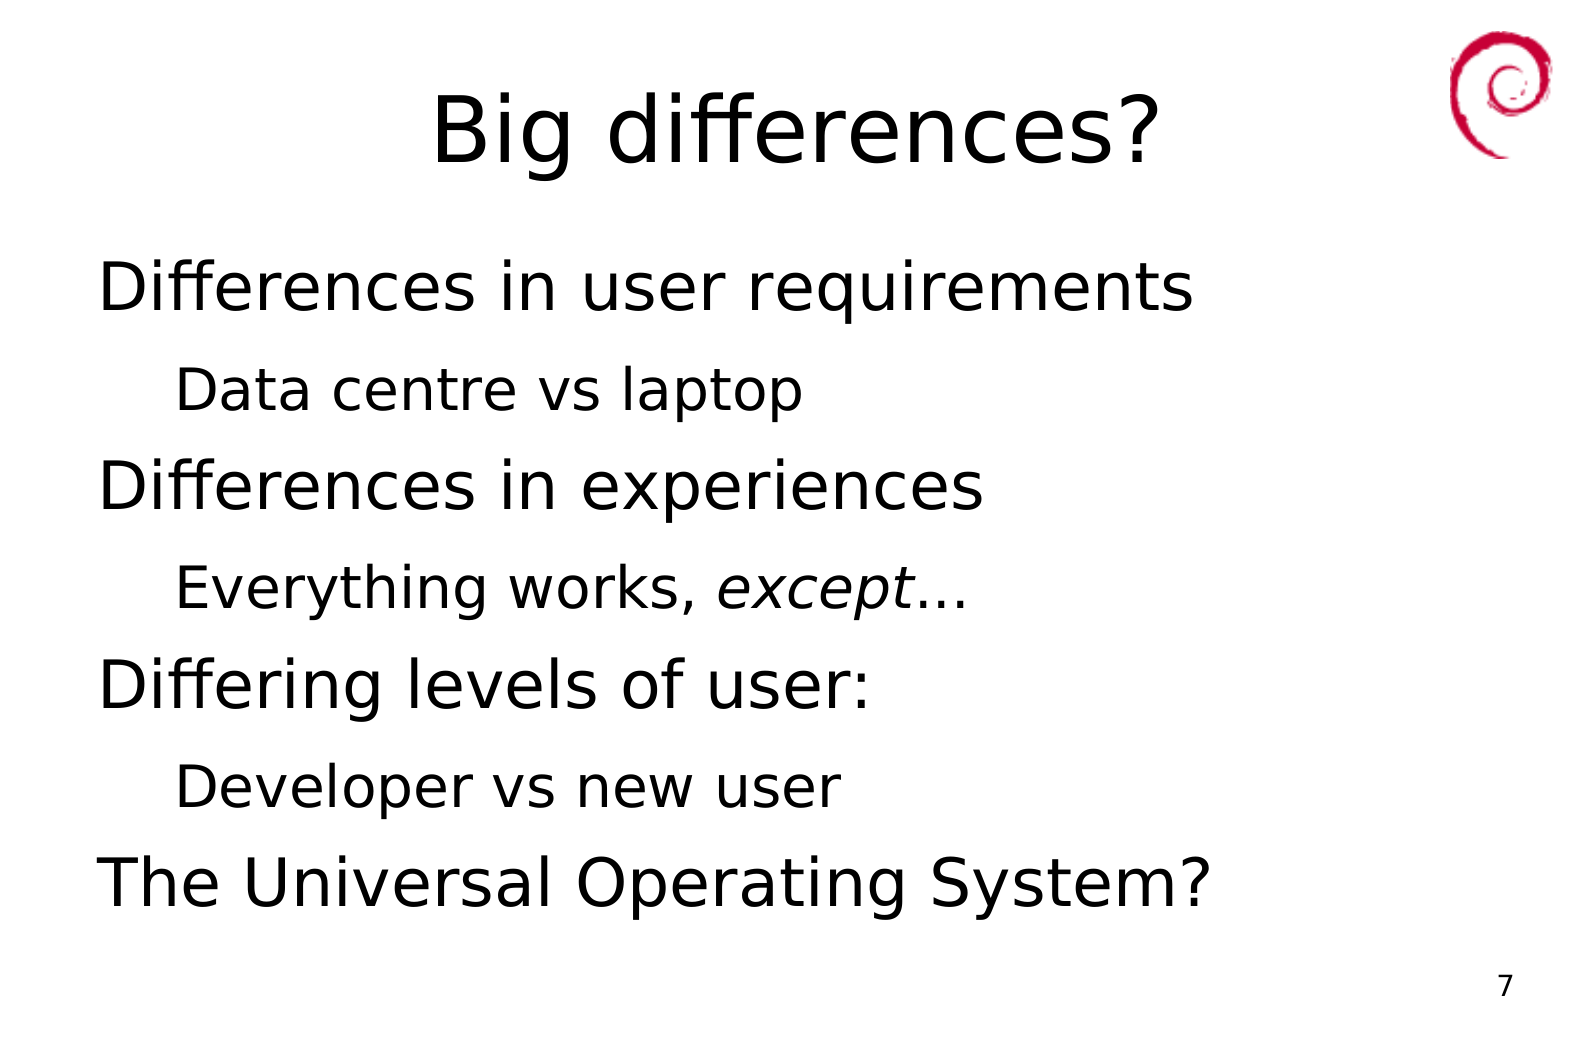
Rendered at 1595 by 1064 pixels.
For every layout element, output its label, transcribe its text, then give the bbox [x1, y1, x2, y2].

list Differences in user requirements Data centre vs laptop Differences in experiences Everything works, except... Differing levels of user: Developer vs new user The Universal Operating System? [79, 248, 1515, 951]
title Big differences? [79, 49, 1515, 213]
picture [1450, 31, 1555, 159]
